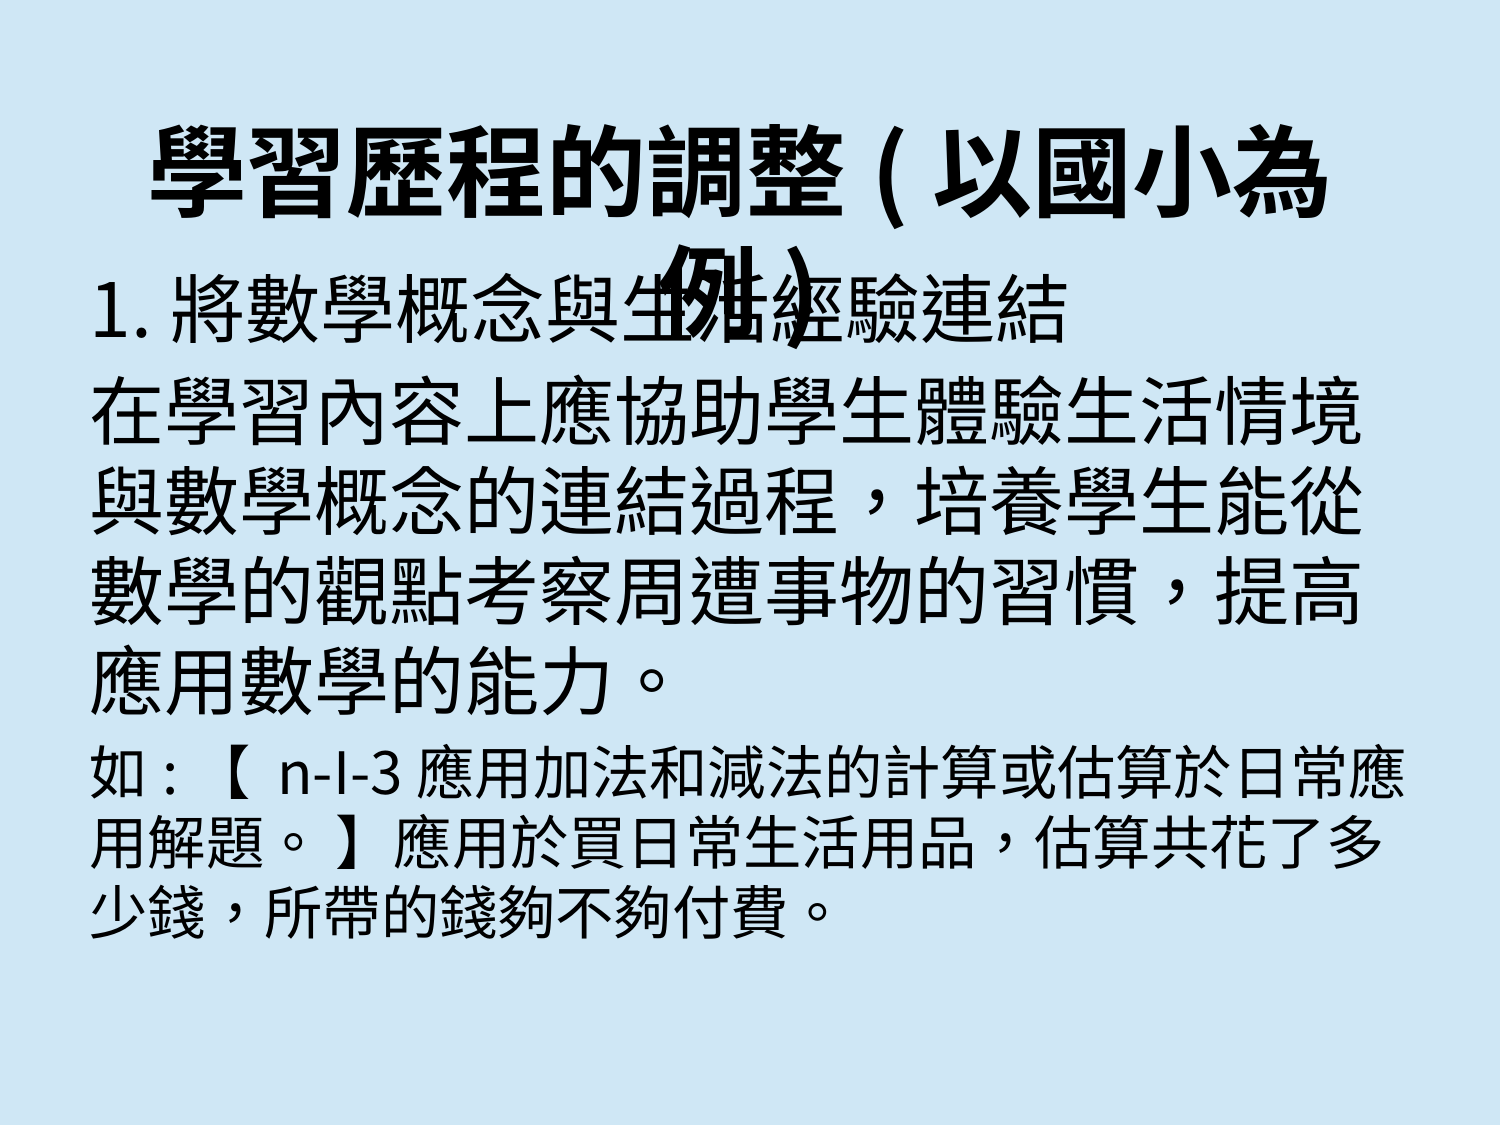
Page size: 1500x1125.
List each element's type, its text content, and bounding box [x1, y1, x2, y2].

title 學習歷程的調整(以國小為例) [64, 101, 1415, 233]
list 1.將數學概念與生活經驗連結 在學習內容上應協助學生體驗生活情境與數學概念的連結過程，培養學生能從數學的觀點考察周遭事物的習慣，提高應用數學的能力。 如:【 n-I-3應用加法和減法的計算或估算於日常應用解題。 】應用於買日常生活用品，估算共花了多少錢，所帶的錢夠不夠付費。 [75, 255, 1425, 1038]
